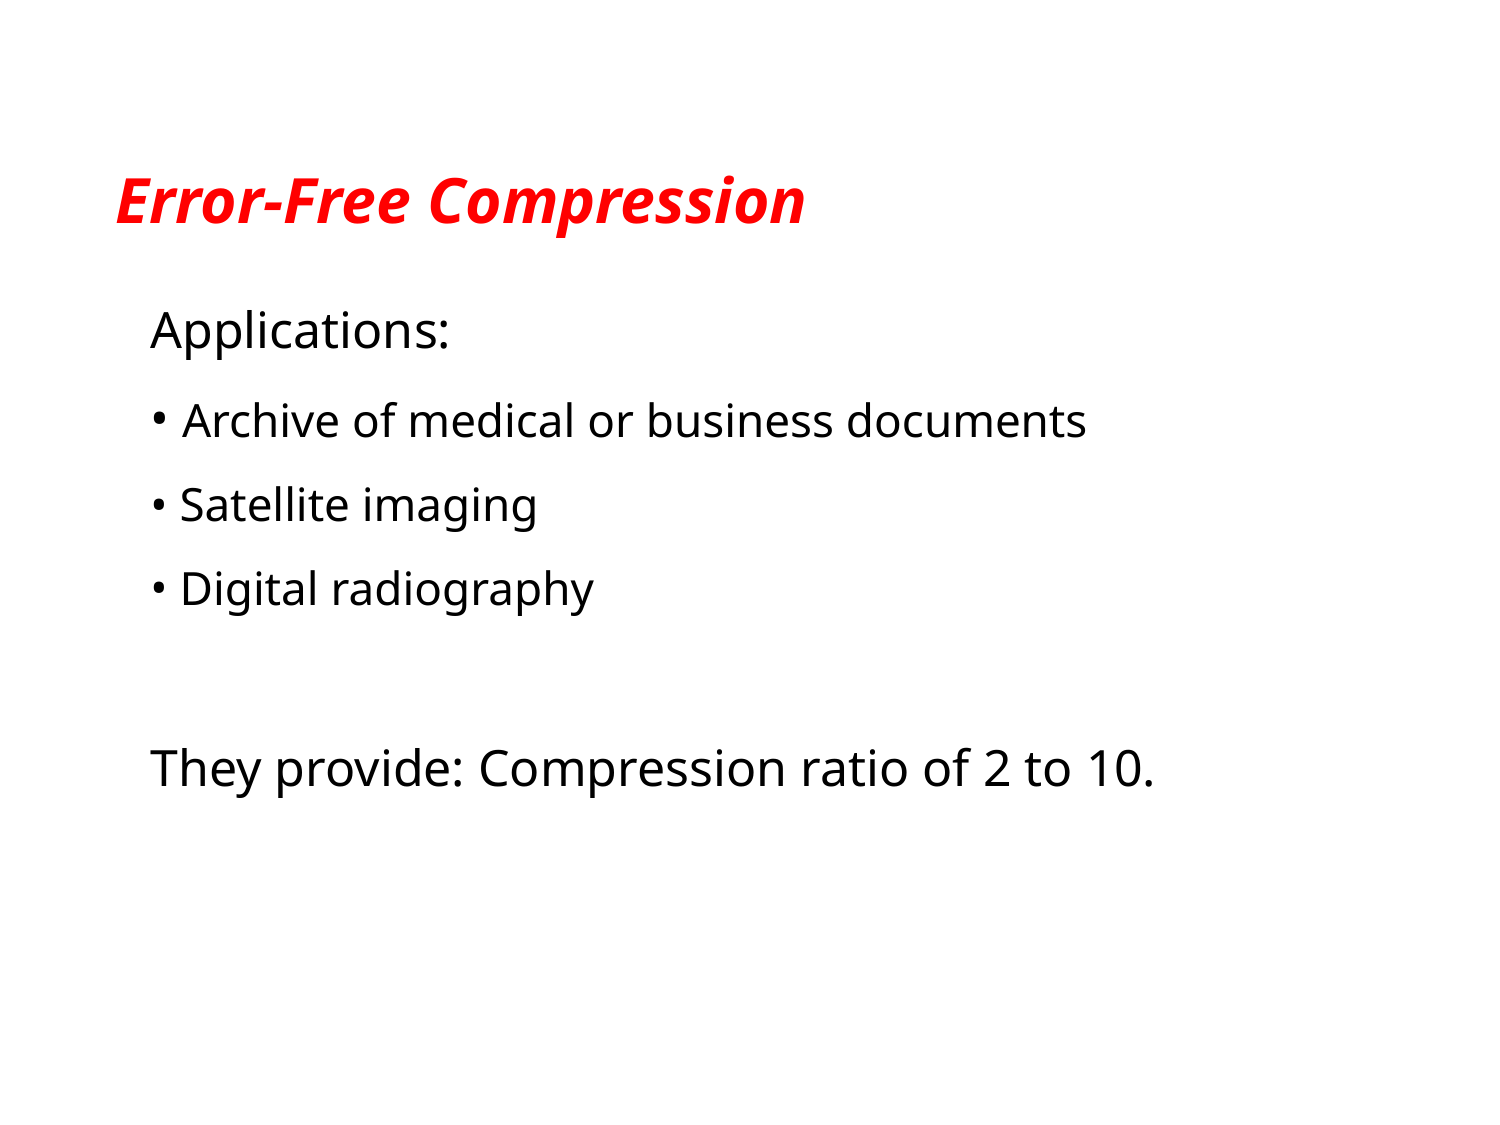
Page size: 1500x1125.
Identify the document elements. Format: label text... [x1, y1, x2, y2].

text_box Applications: Archive of medical or business documents Satellite imaging Digital radiography They provide: Compression ratio of 2 to 10. [135, 290, 1418, 805]
text_box Error-Free Compression [101, 55, 1377, 244]
